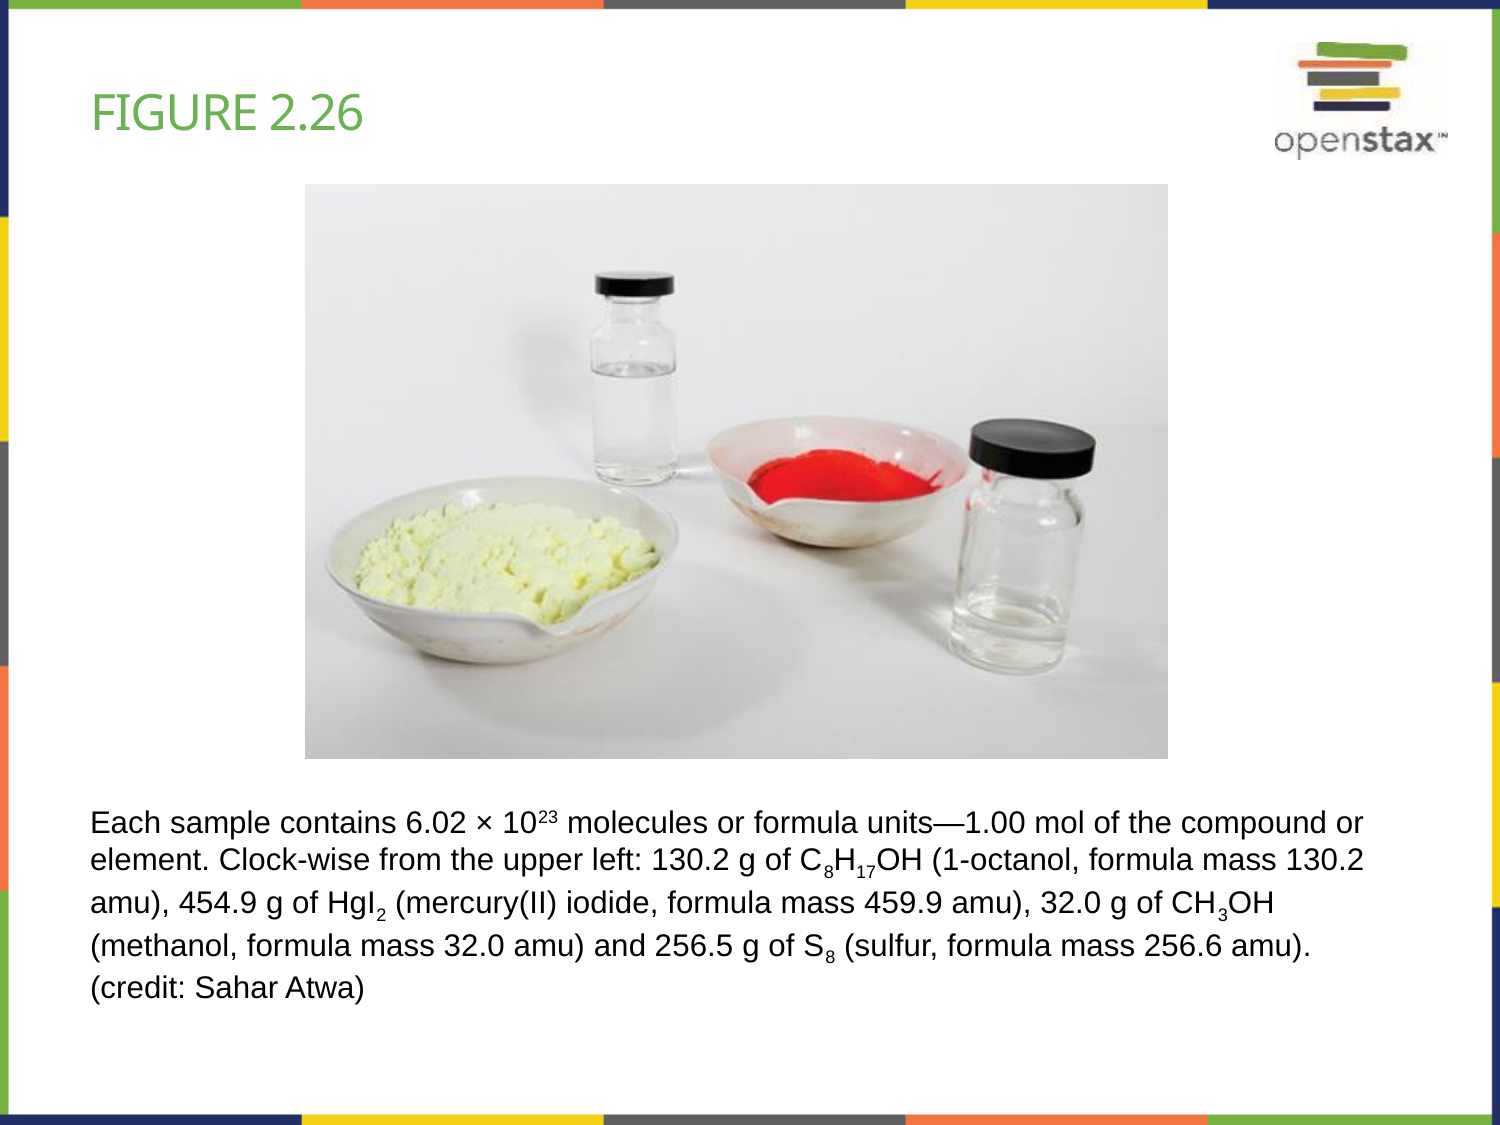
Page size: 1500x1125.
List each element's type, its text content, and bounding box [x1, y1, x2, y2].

list Each sample contains 6.02 × 1023 molecules or formula units—1.00 mol of the compound or element. Clock-wise from the upper left: 130.2 g of C8H17OH (1-octanol, formula mass 130.2 amu), 454.9 g of HgI2 (mercury(II) iodide, formula mass 459.9 amu), 32.0 g of CH3OH (methanol, formula mass 32.0 amu) and 256.5 g of S8 (sulfur, formula mass 256.6 amu). (credit: Sahar Atwa) [75, 794, 1398, 986]
title Figure 2.26 [75, 39, 1398, 148]
picture [0, 0, 1500, 1125]
